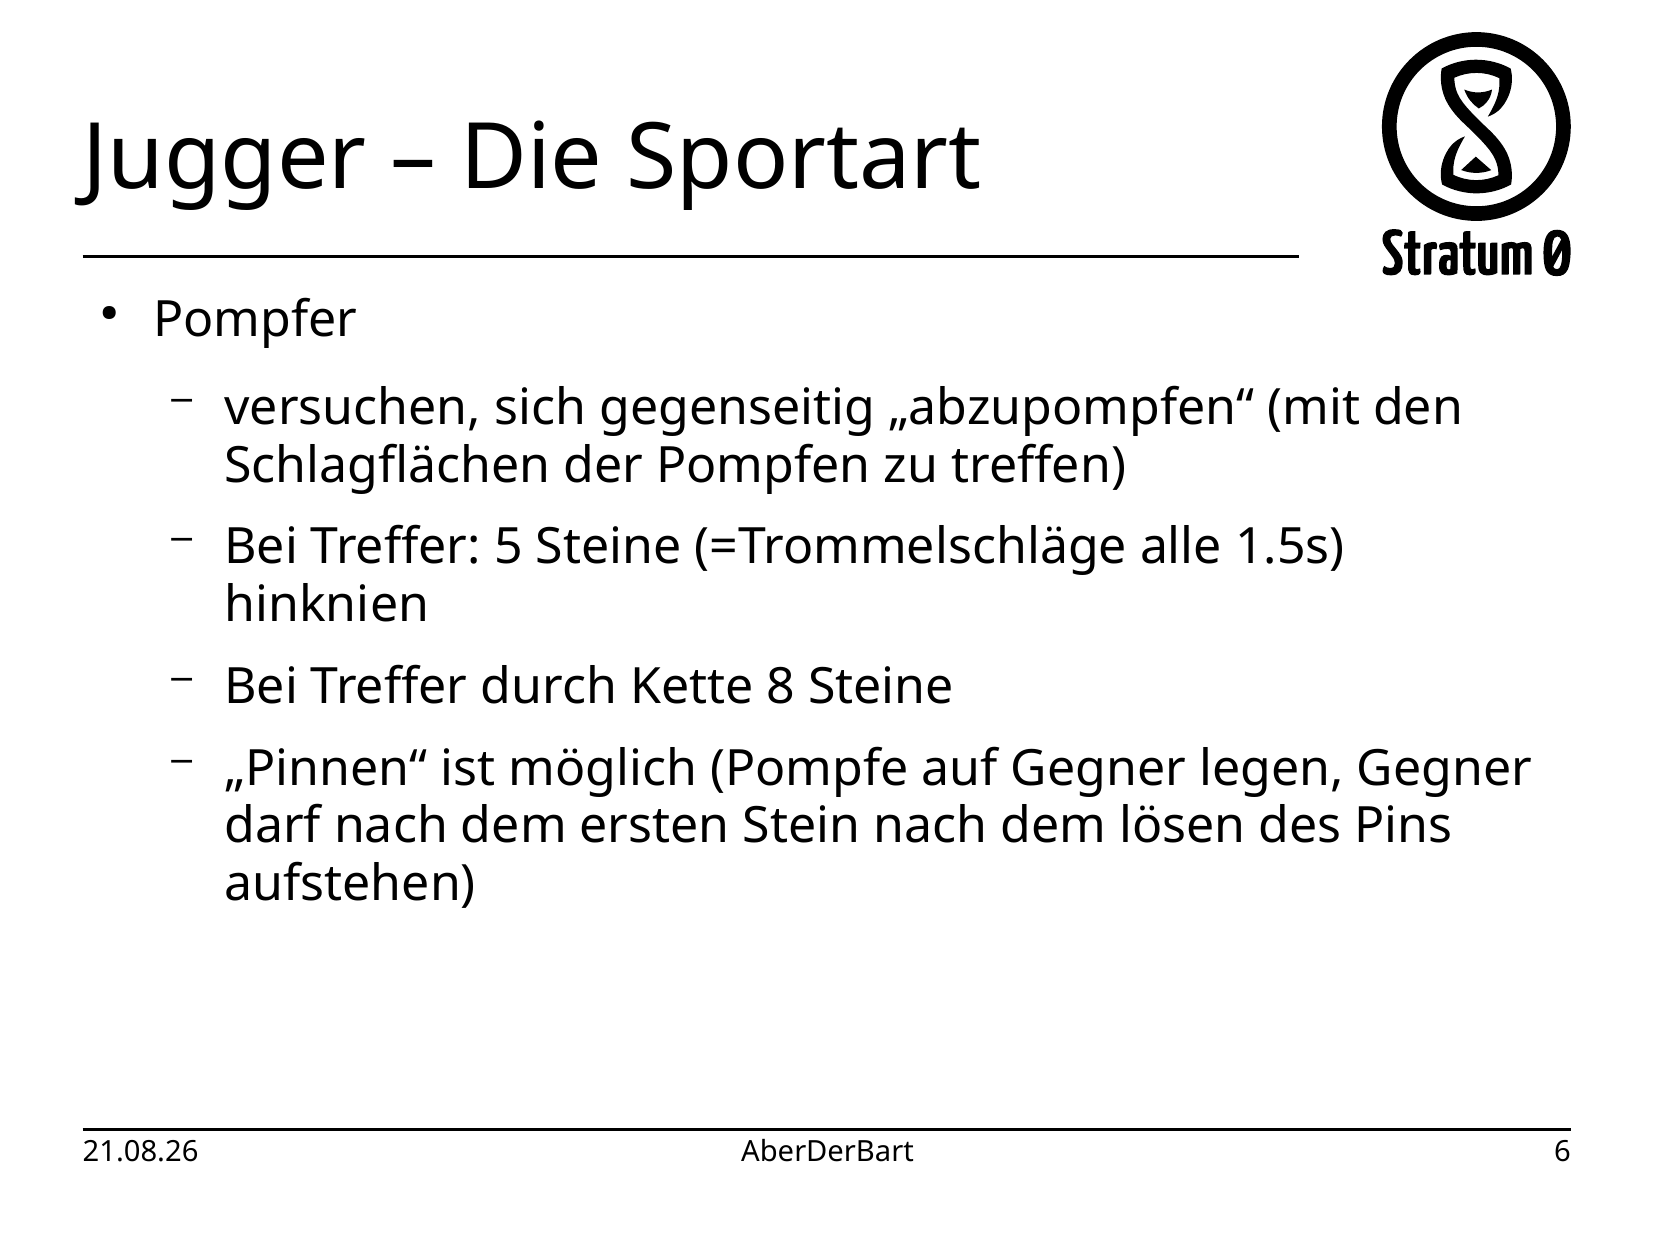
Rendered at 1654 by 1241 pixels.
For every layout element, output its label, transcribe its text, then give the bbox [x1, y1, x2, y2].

list Pompfer versuchen, sich gegenseitig „abzupompfen“ (mit den Schlagflächen der Pompfen zu treffen) Bei Treffer: 5 Steine (=Trommelschläge alle 1.5s) hinknien Bei Treffer durch Kette 8 Steine „Pinnen“ ist möglich (Pompfe auf Gegner legen, Gegner darf nach dem ersten Stein nach dem lösen des Pins aufstehen) [82, 290, 1538, 1010]
title Jugger – Die Sportart [82, 49, 1300, 257]
